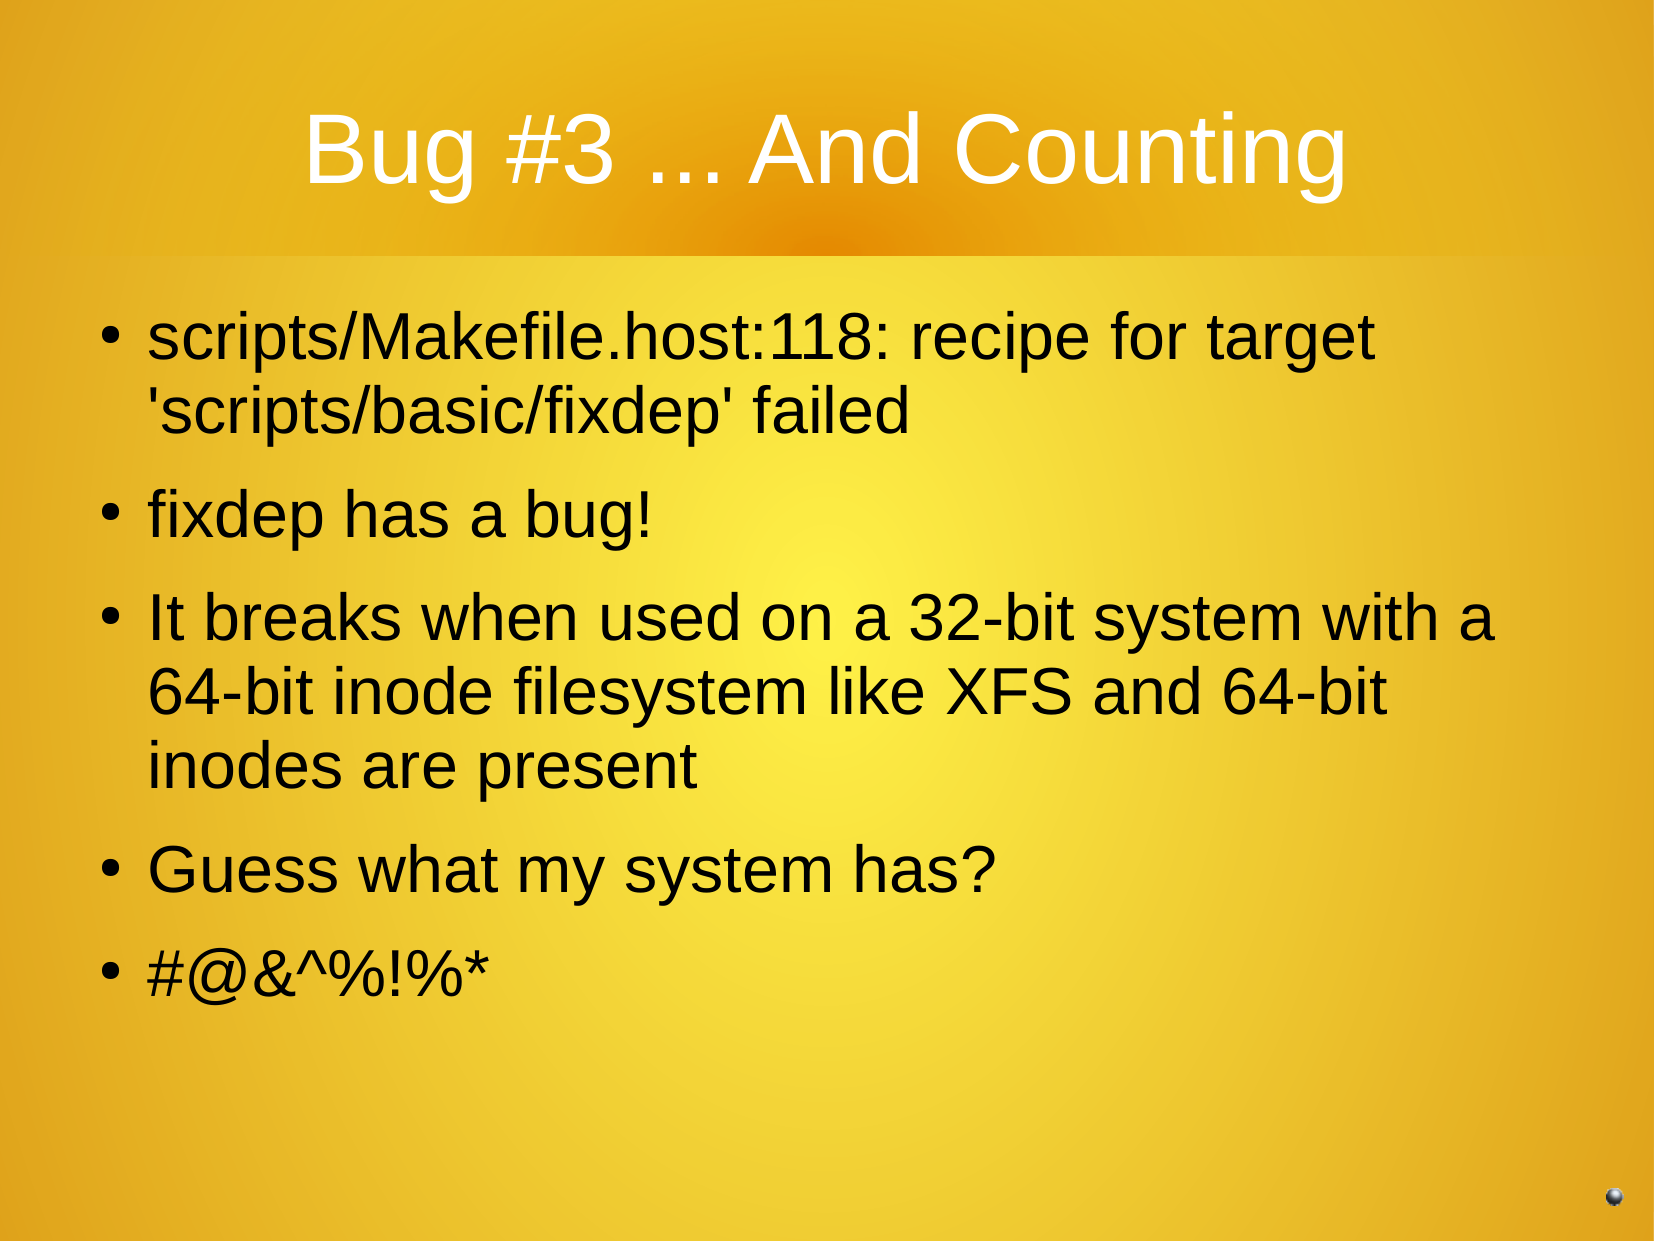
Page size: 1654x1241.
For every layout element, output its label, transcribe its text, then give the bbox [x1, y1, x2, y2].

picture [1606, 1188, 1624, 1206]
title Bug #3 ... And Counting [82, 47, 1571, 252]
text_box [82, 299, 1571, 1019]
